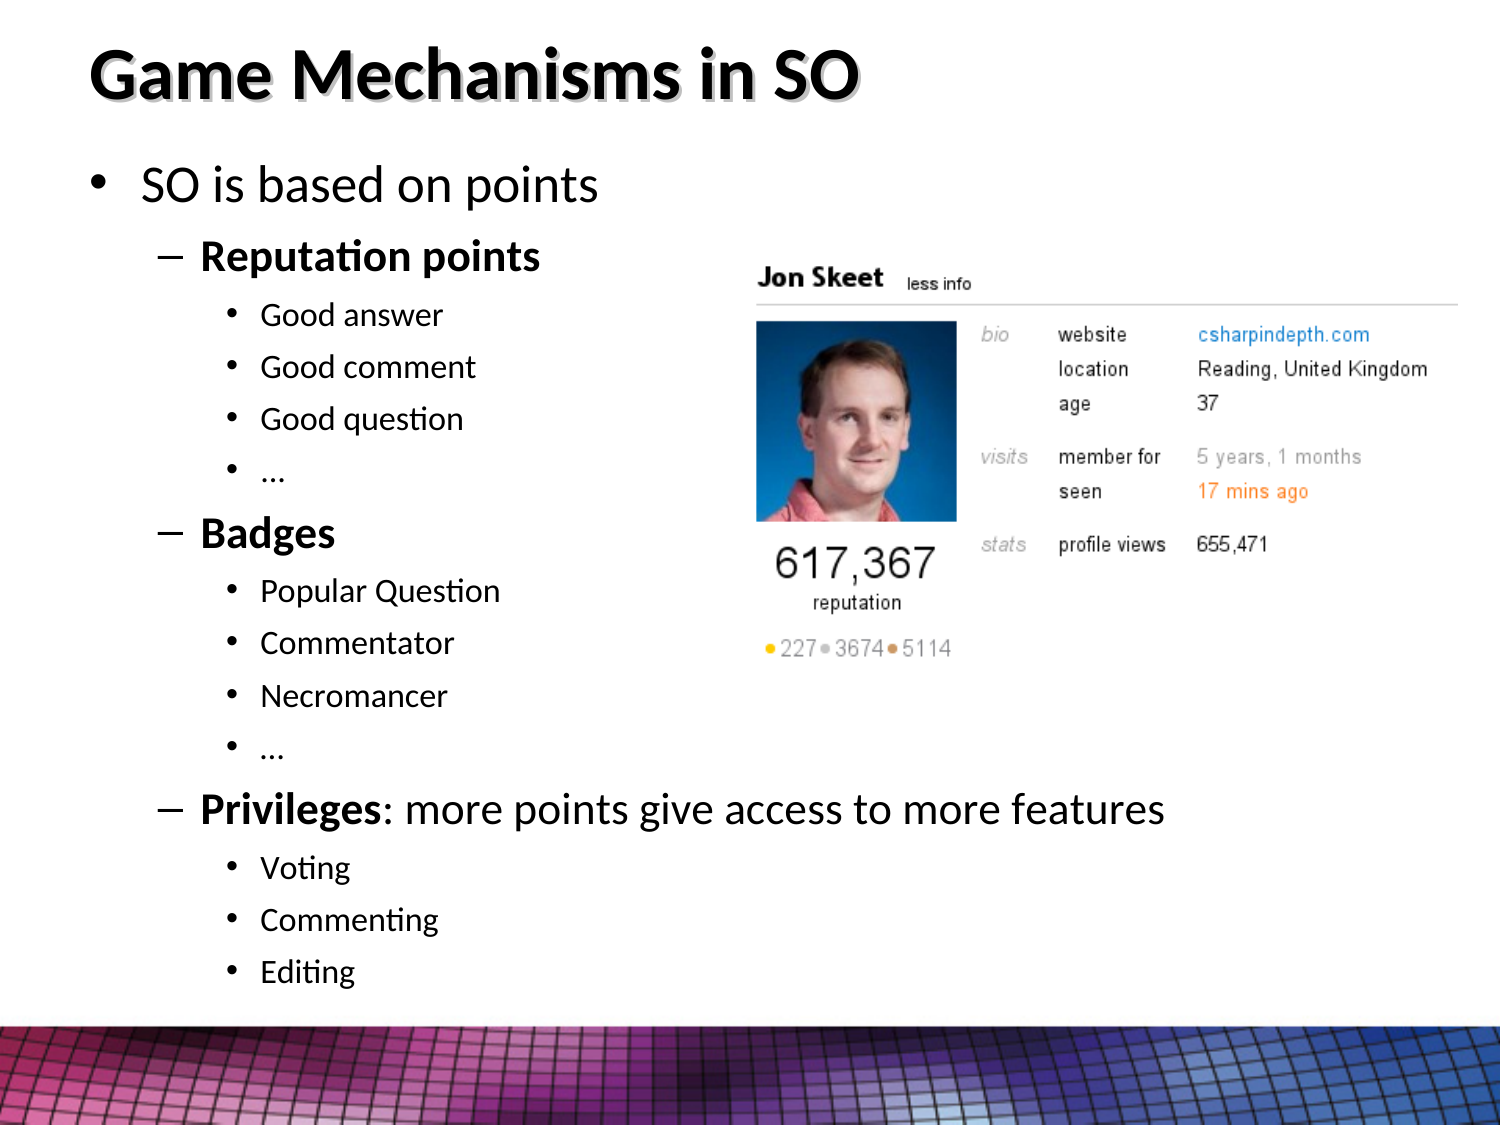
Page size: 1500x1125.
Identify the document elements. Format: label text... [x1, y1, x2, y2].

list SO is based on points Reputation points Good answer Good comment Good question ... Badges Popular Question Commentator Necromancer … Privileges: more points give access to more features Voting Commenting Editing [75, 141, 1426, 1006]
picture [0, 0, 1500, 1125]
title Game Mechanisms in SO [75, 16, 1426, 123]
